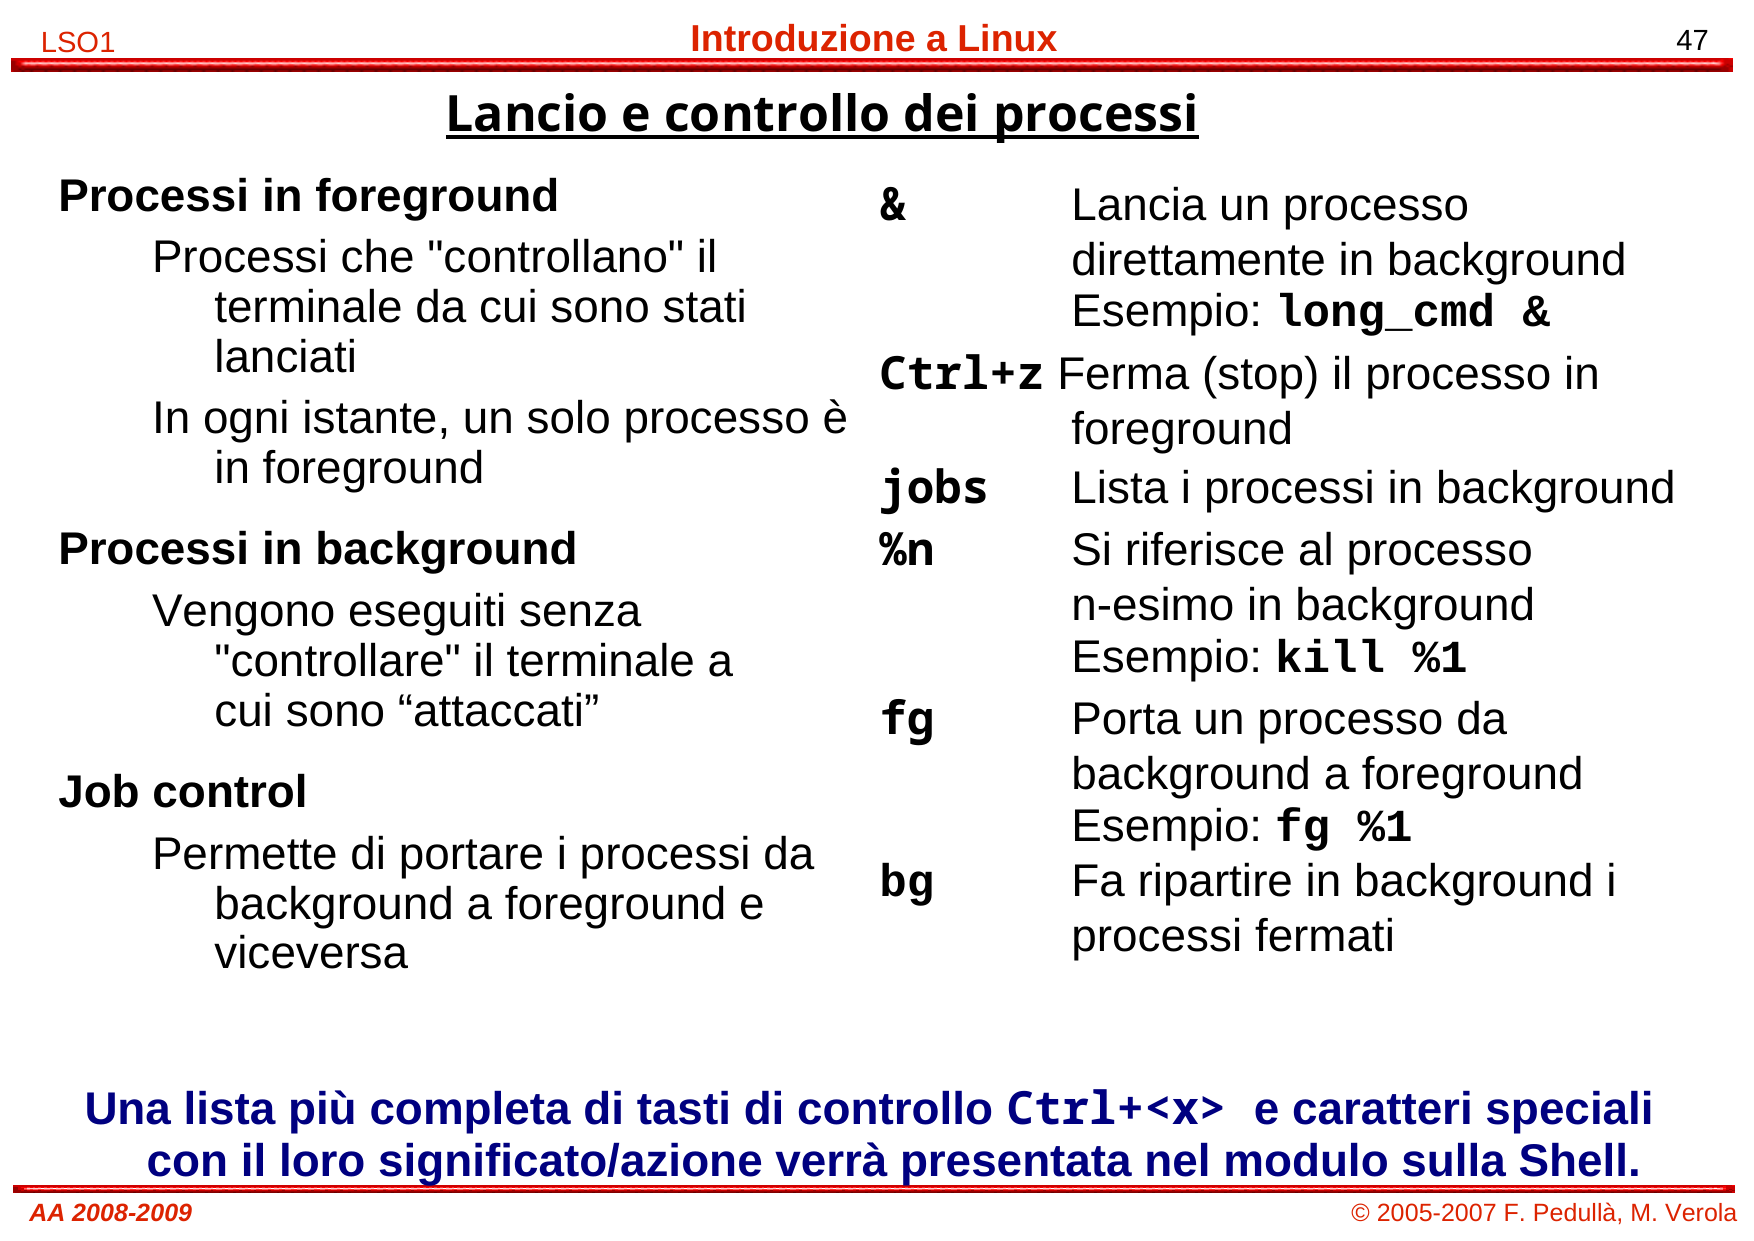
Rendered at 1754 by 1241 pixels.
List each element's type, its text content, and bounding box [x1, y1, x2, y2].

picture [11, 58, 1733, 72]
title Lancio e controllo dei processi [445, 66, 1308, 162]
list Una lista più completa di tasti di controllo Ctrl+<x> e caratteri speciali con il loro significato/azione verrà presentata nel modulo sulla Shell. [84, 1075, 1699, 1210]
picture [1699, 1185, 1735, 1193]
picture [13, 1185, 84, 1193]
list & Lancia un processo direttamente in background Esempio: long_cmd & Ctrl+z Ferma (stop) il processo in foreground jobs Lista i processi in background %n Si riferisce al processo n-esimo in background Esempio: kill %1 fg Porta un processo da background a foreground Esempio: fg %1 bg Fa ripartire in background i processi fermati [879, 171, 1679, 932]
list Processi in foreground Processi che "controllano" il terminale da cui sono stati lanciati In ogni istante, un solo processo è in foreground Processi in background Vengono eseguiti senza "controllare" il terminale a cui sono “attaccati” Job control Permette di portare i processi da background a foreground e viceversa [58, 171, 858, 992]
